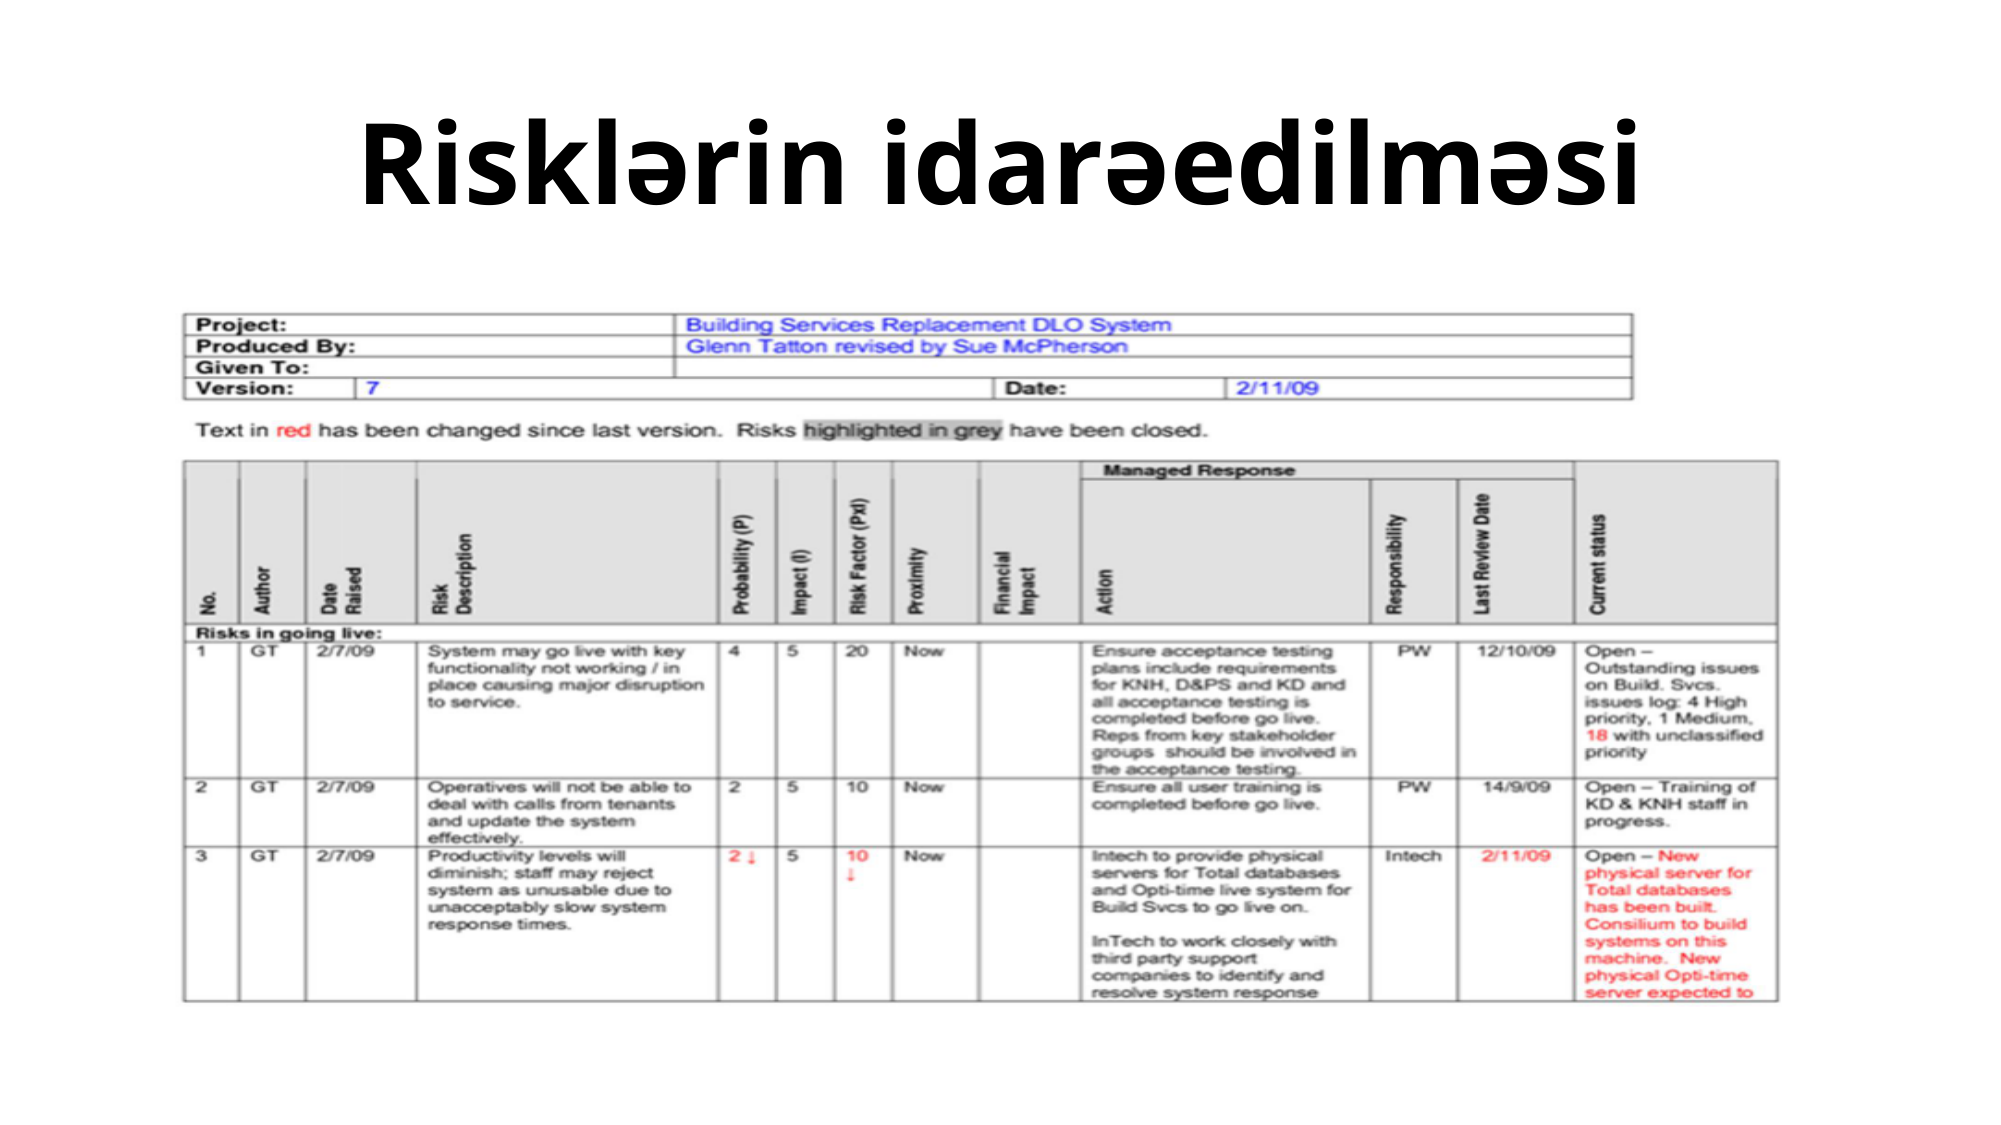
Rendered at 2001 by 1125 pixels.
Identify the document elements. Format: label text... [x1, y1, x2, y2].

title Risklərin idarəedilməsi [137, 59, 1863, 278]
picture [163, 299, 1798, 1014]
